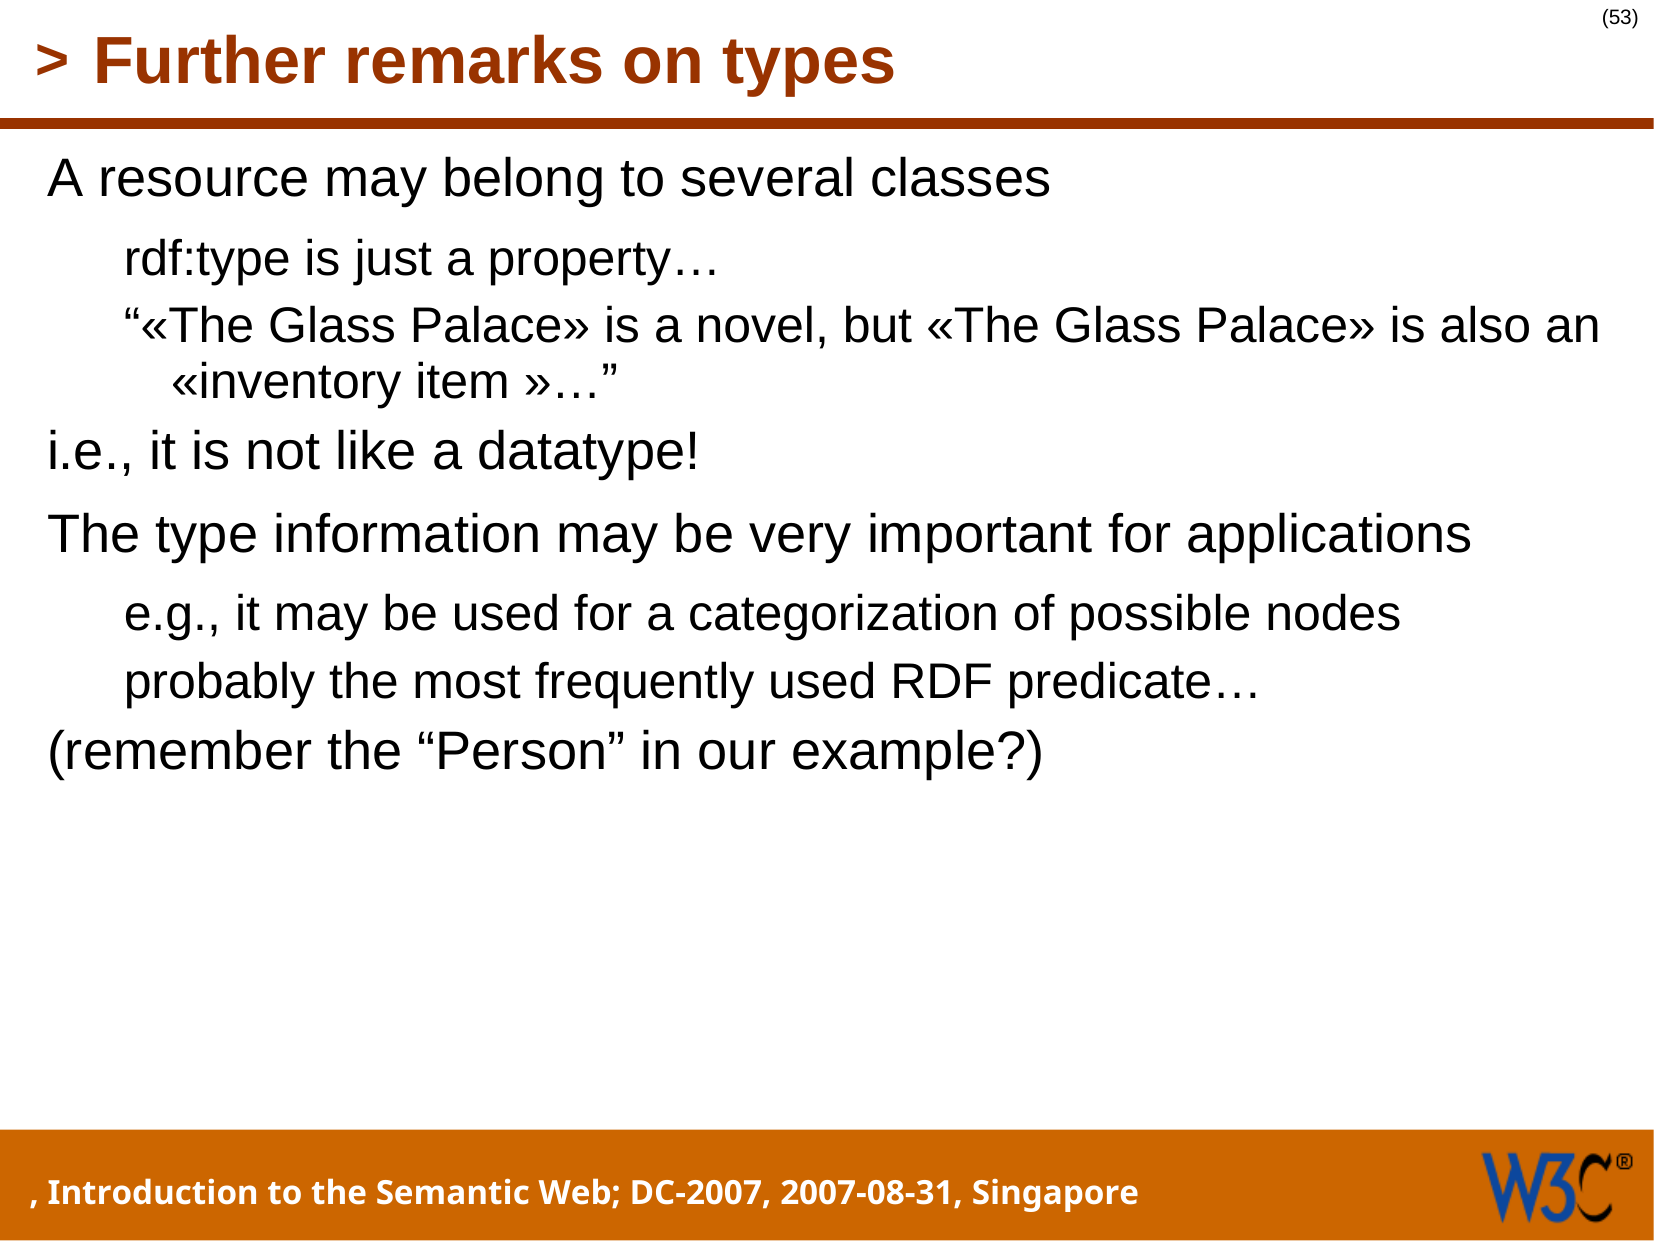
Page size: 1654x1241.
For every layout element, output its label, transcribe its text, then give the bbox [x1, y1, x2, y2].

list A resource may belong to several classes rdf:type is just a property… “«The Glass Palace» is a novel, but «The Glass Palace» is also an «inventory item »…” i.e., it is not like a datatype! The type information may be very important for applications e.g., it may be used for a categorization of possible nodes probably the most frequently used RDF predicate… (remember the “Person” in our example?) [29, 147, 1624, 1119]
picture [1477, 1149, 1639, 1228]
title Further remarks on types [93, 7, 1493, 111]
